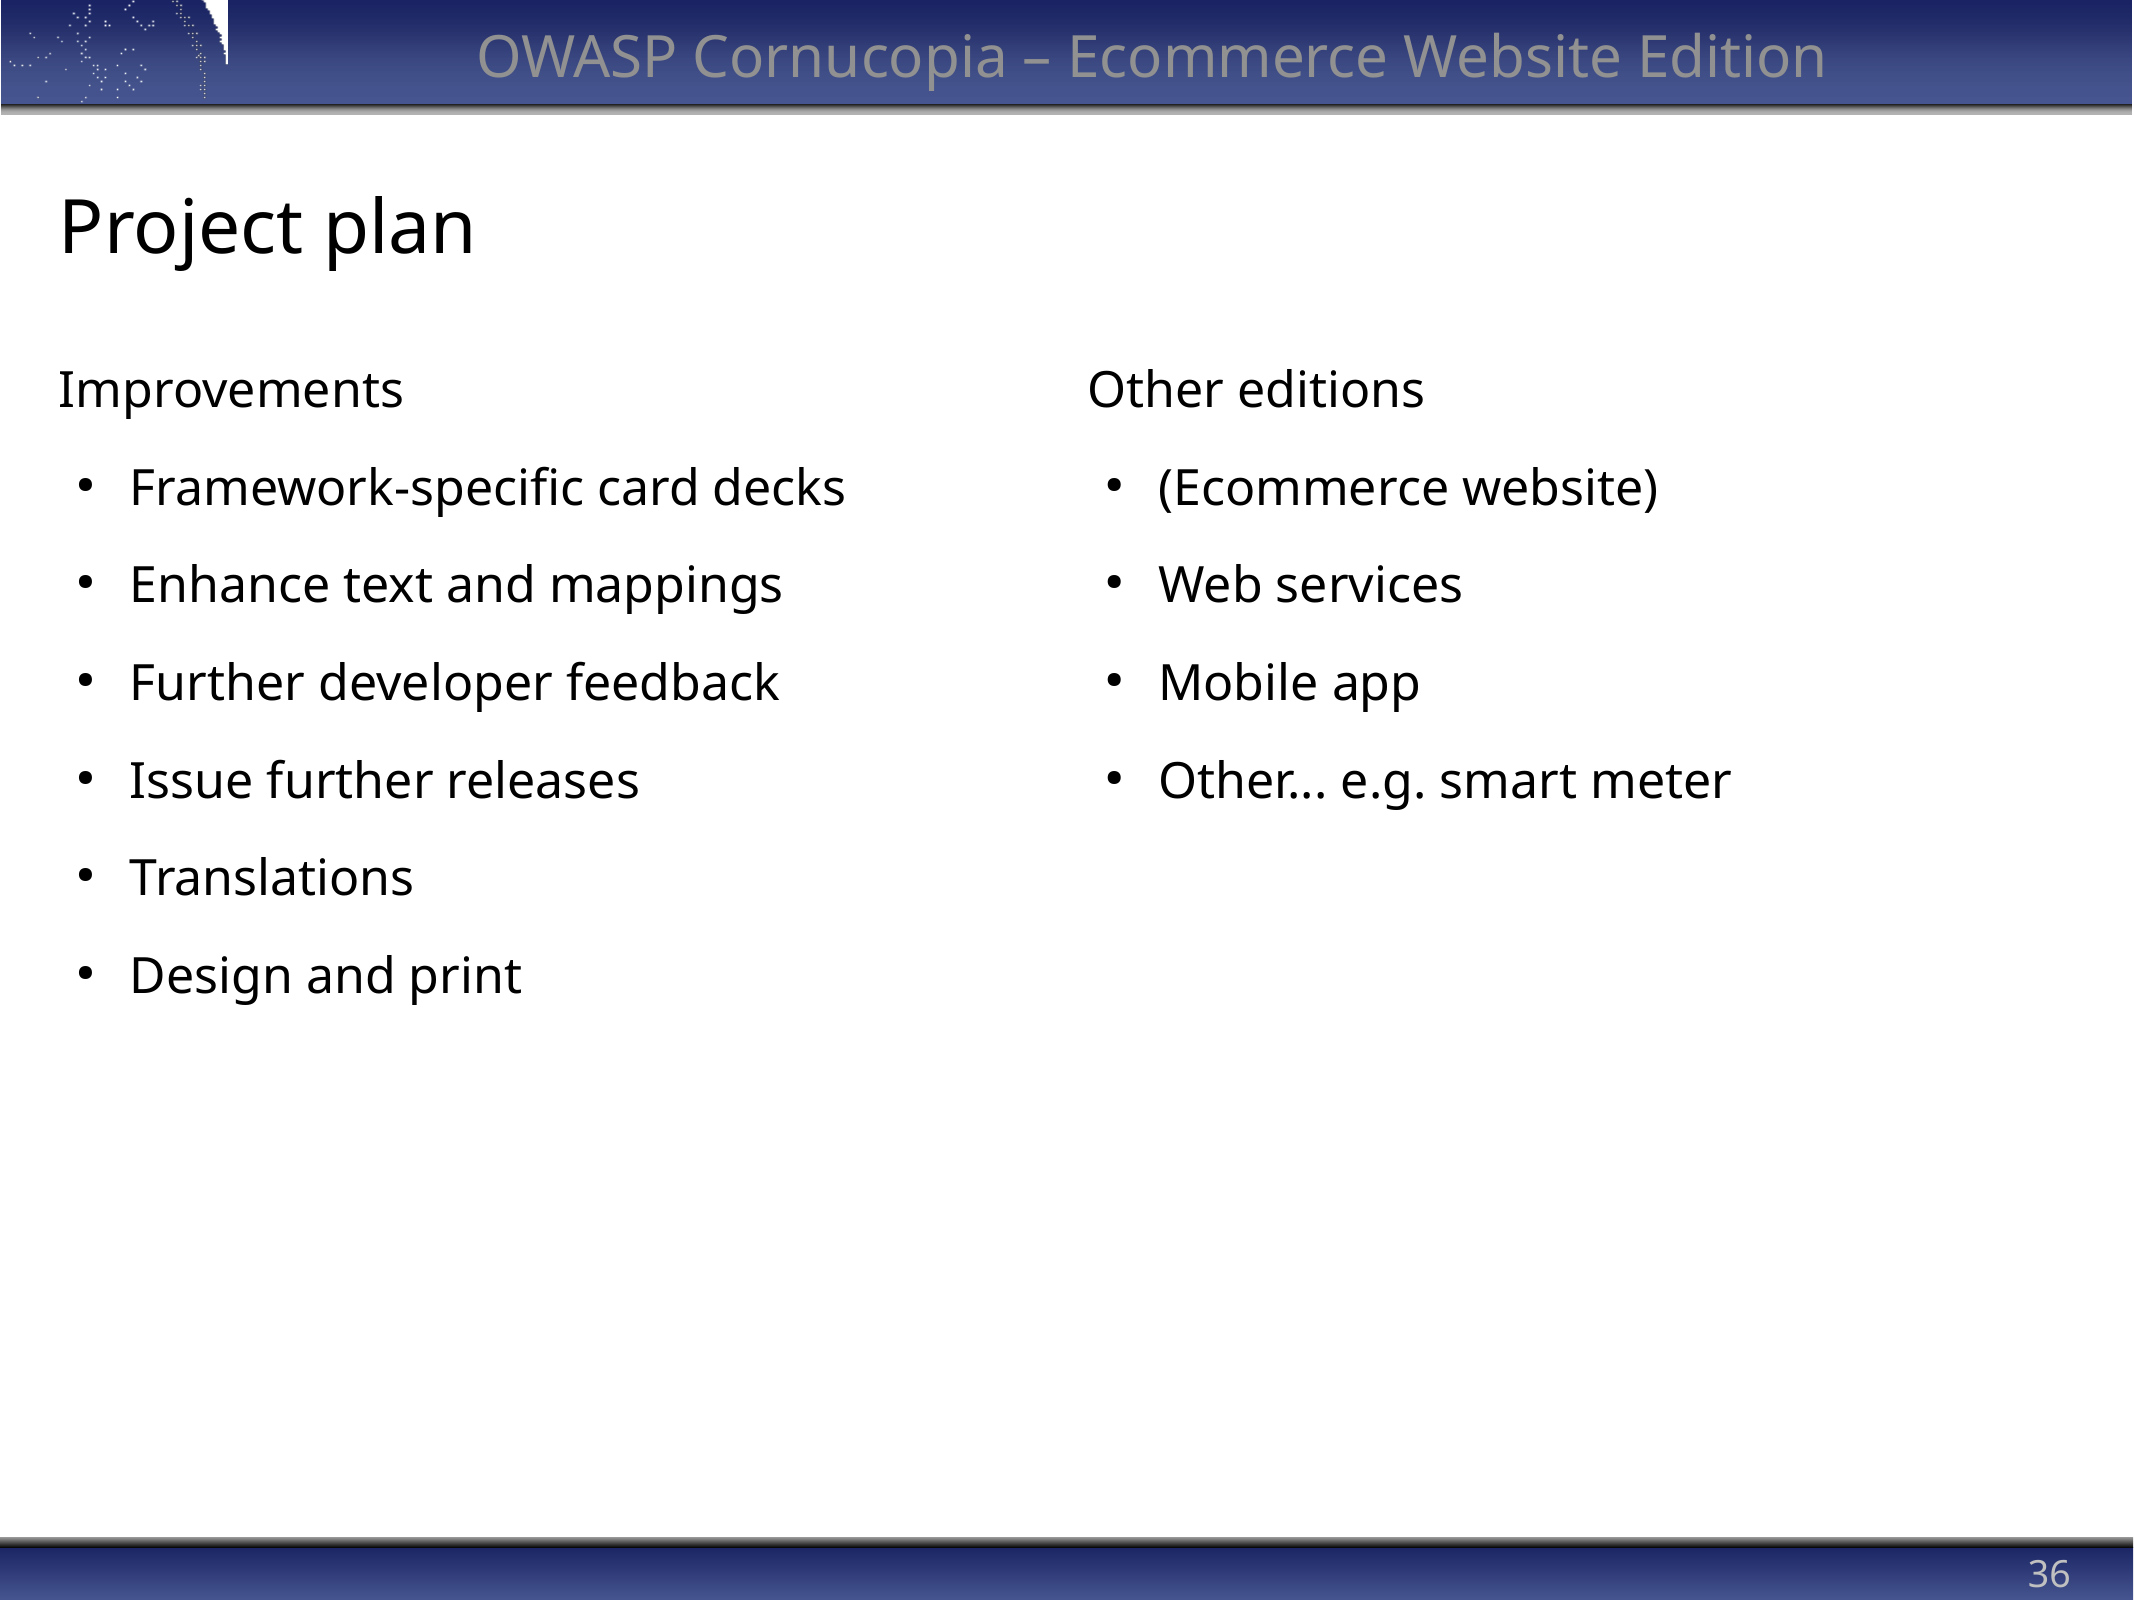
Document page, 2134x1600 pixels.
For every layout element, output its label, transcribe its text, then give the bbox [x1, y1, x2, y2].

title Project plan [58, 124, 2126, 325]
list Other editions (Ecommerce website) Web services Mobile app Other... e.g. smart meter [1087, 354, 2068, 1536]
list Improvements Framework-specific card decks Enhance text and mappings Further developer feedback Issue further releases Translations Design and print [58, 354, 1039, 1536]
